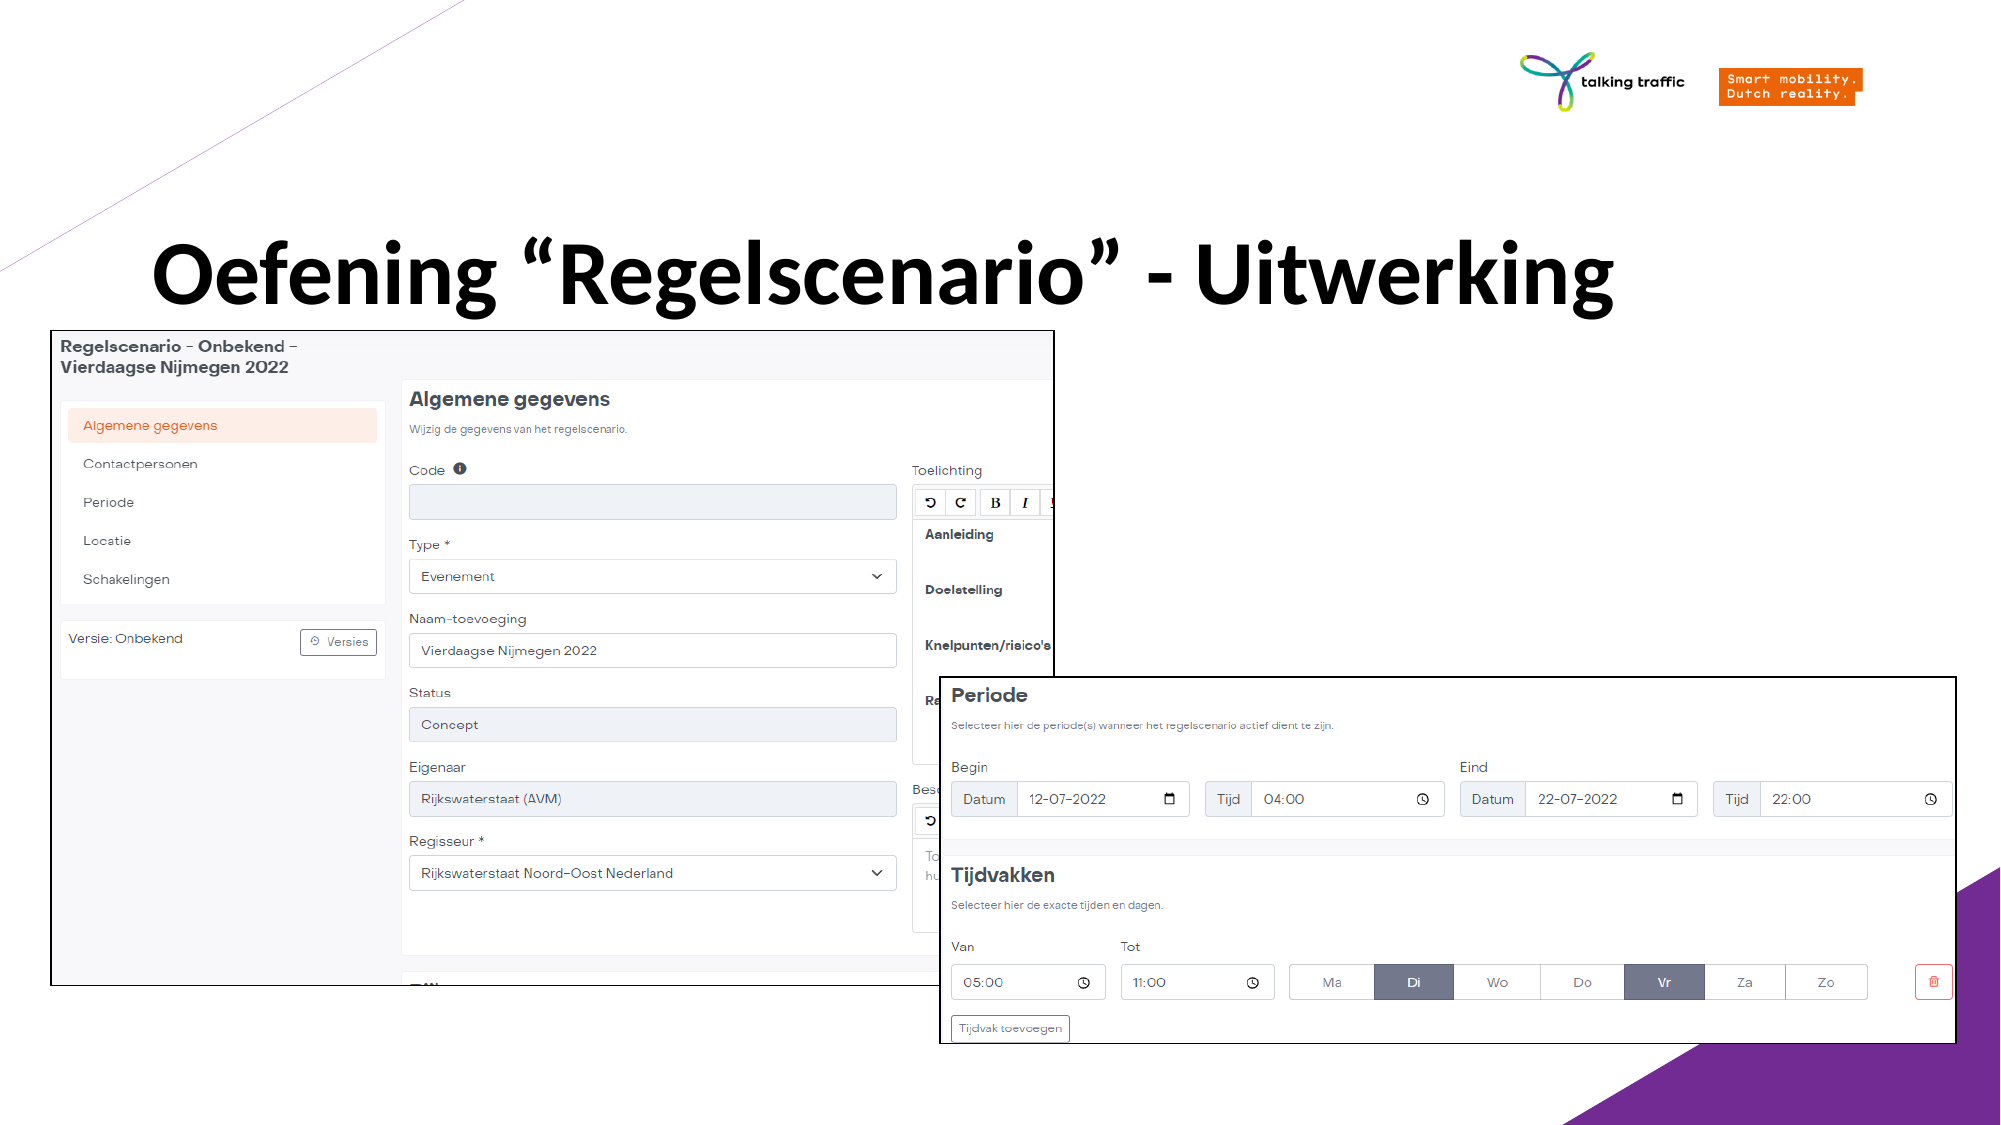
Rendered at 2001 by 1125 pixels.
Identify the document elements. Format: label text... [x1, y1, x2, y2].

picture [940, 677, 1956, 1043]
text_box 1 [1412, 1044, 1863, 1103]
picture [51, 331, 1054, 985]
title Oefening “Regelscenario” - Uitwerking [137, 165, 1863, 332]
